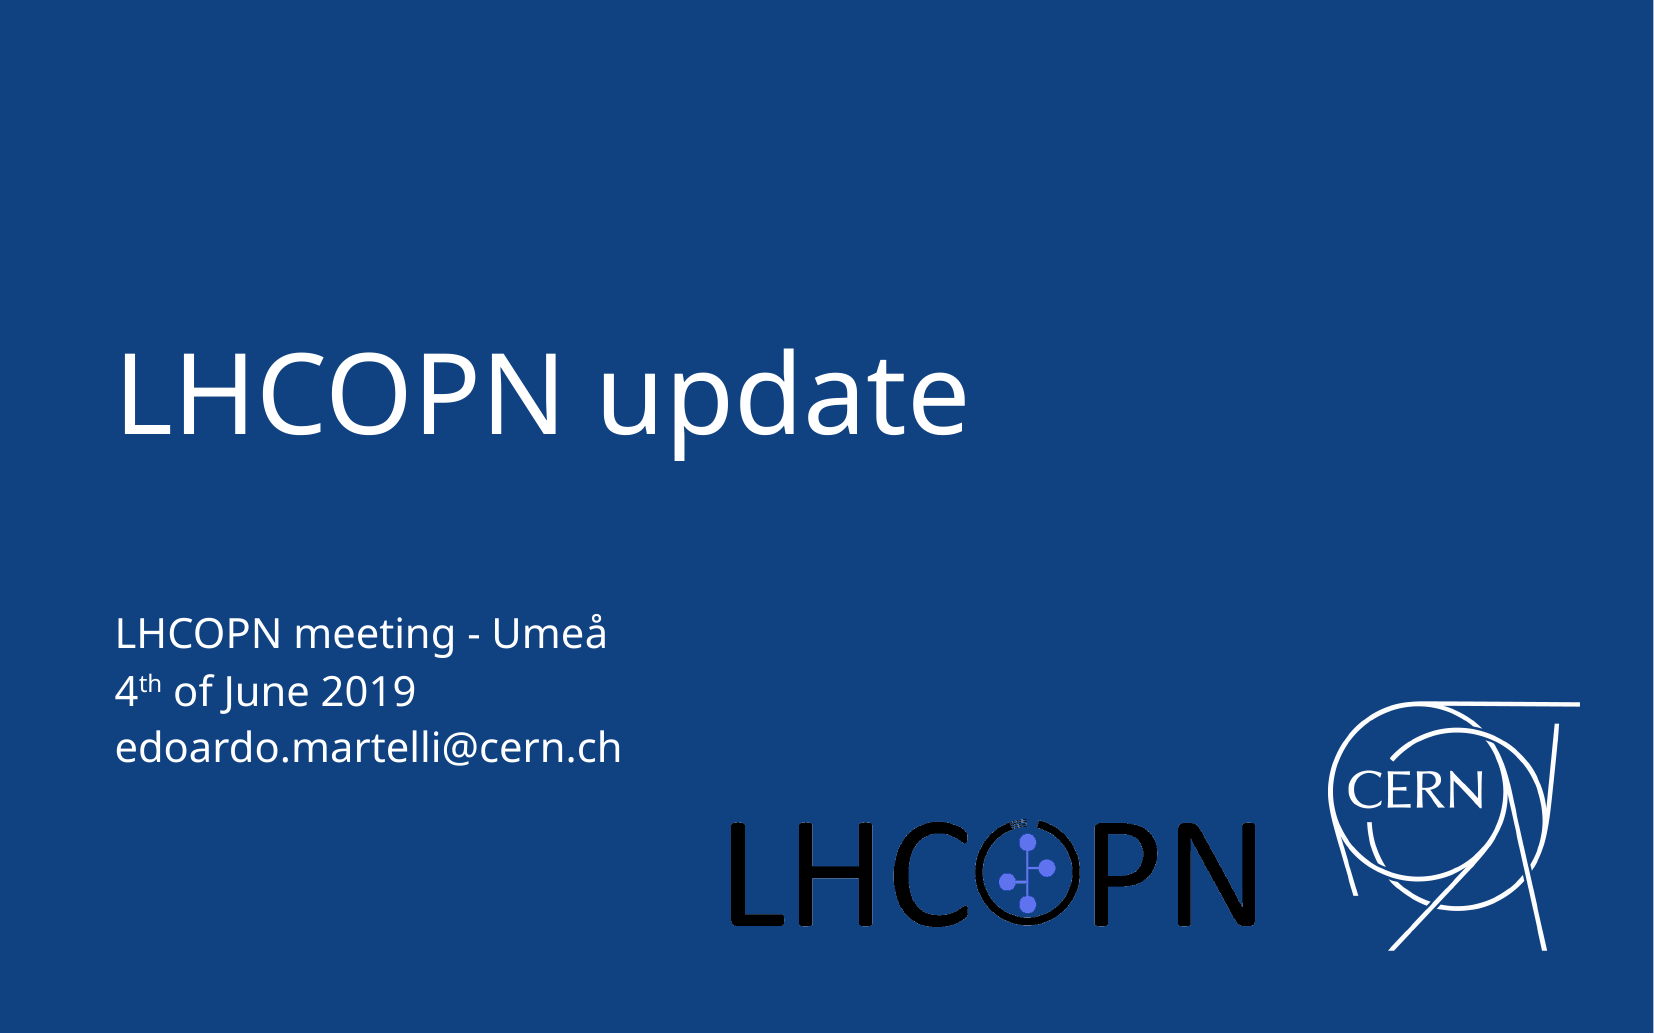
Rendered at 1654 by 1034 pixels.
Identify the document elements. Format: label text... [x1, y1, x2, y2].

picture [1328, 848, 1580, 952]
picture [725, 812, 1266, 934]
title LHCOPN update LHCOPN meeting - Umeå 4th of June 2019 edoardo.martelli@cern.ch [114, 241, 1630, 848]
